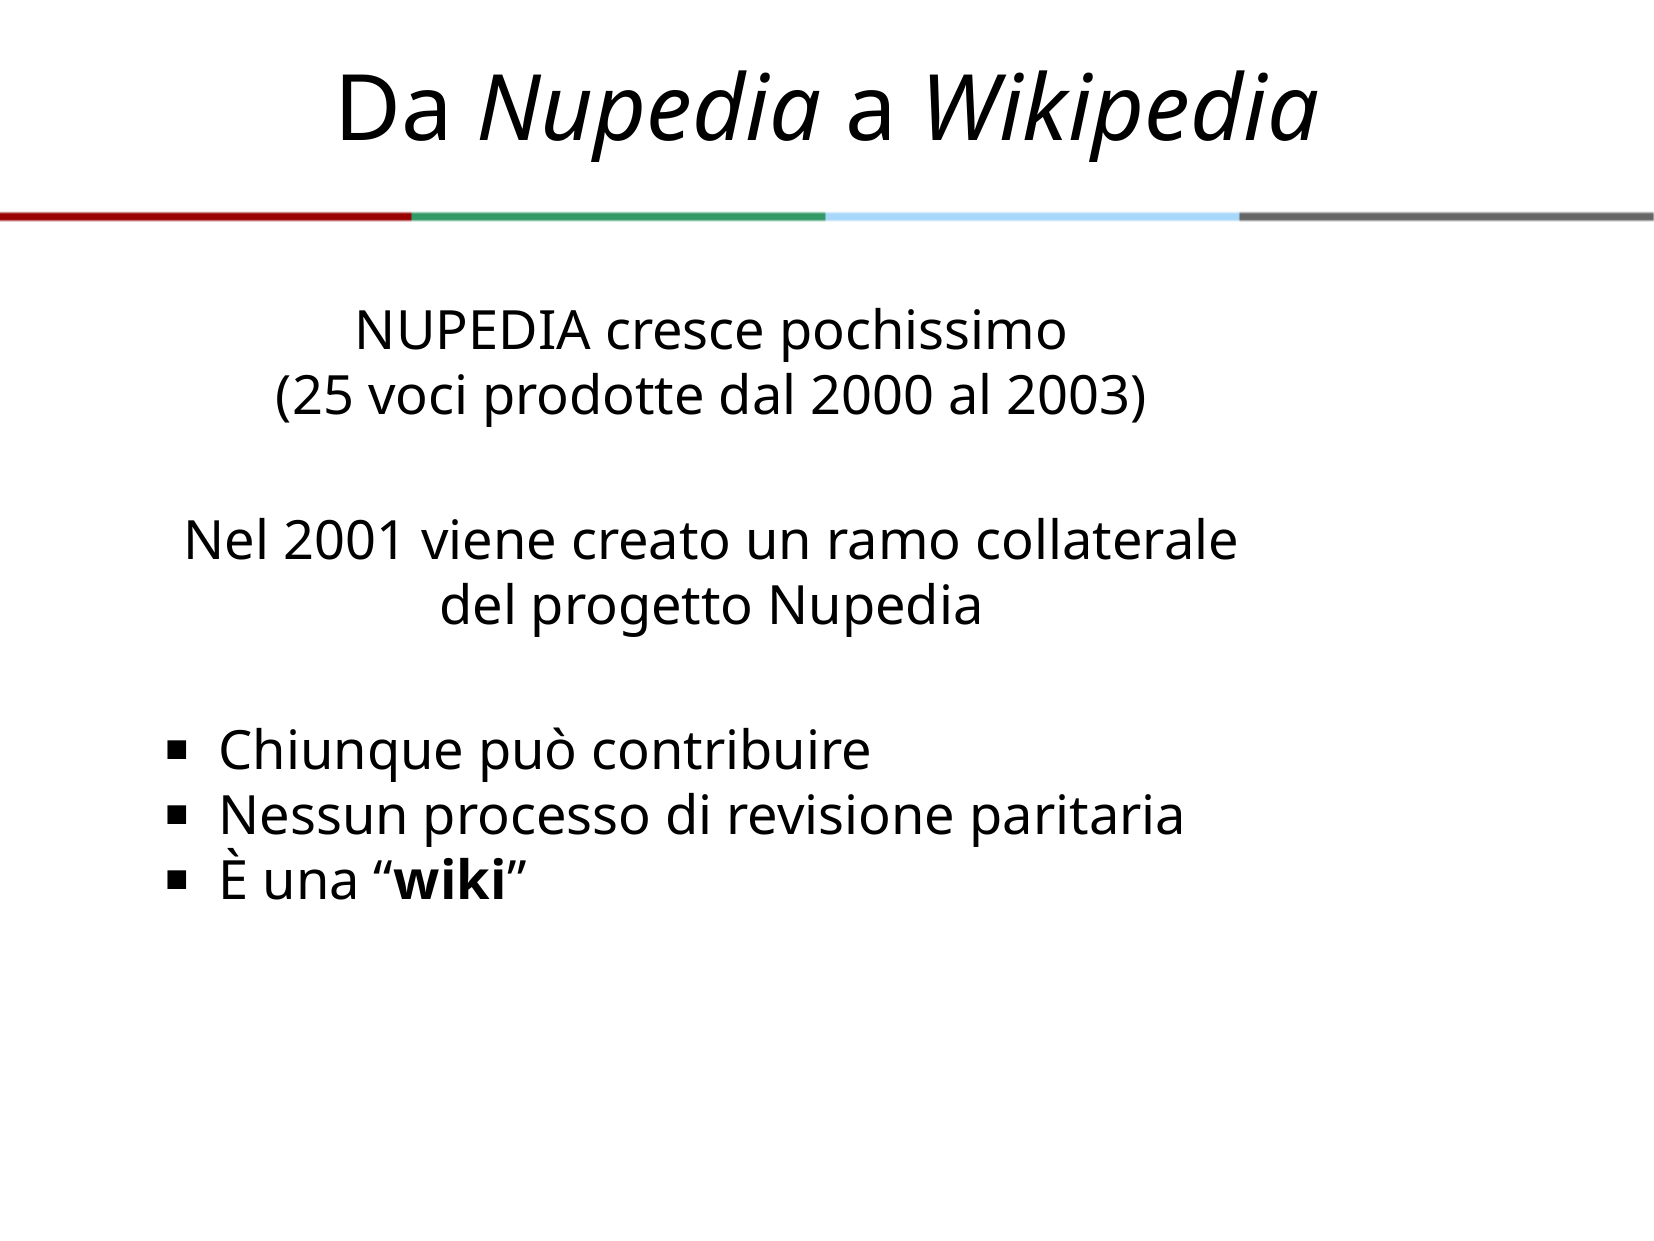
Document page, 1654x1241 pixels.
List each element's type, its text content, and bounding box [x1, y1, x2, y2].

text_box NUPEDIA cresce pochissimo (25 voci prodotte dal 2000 al 2003) Nel 2001 viene creato un ramo collaterale del progetto Nupedia Chiunque può contribuire Nessun processo di revisione paritaria È una “wiki” [129, 295, 1524, 1198]
text_box Da Nupedia a Wikipedia [82, 0, 1571, 200]
picture [0, 200, 1654, 235]
